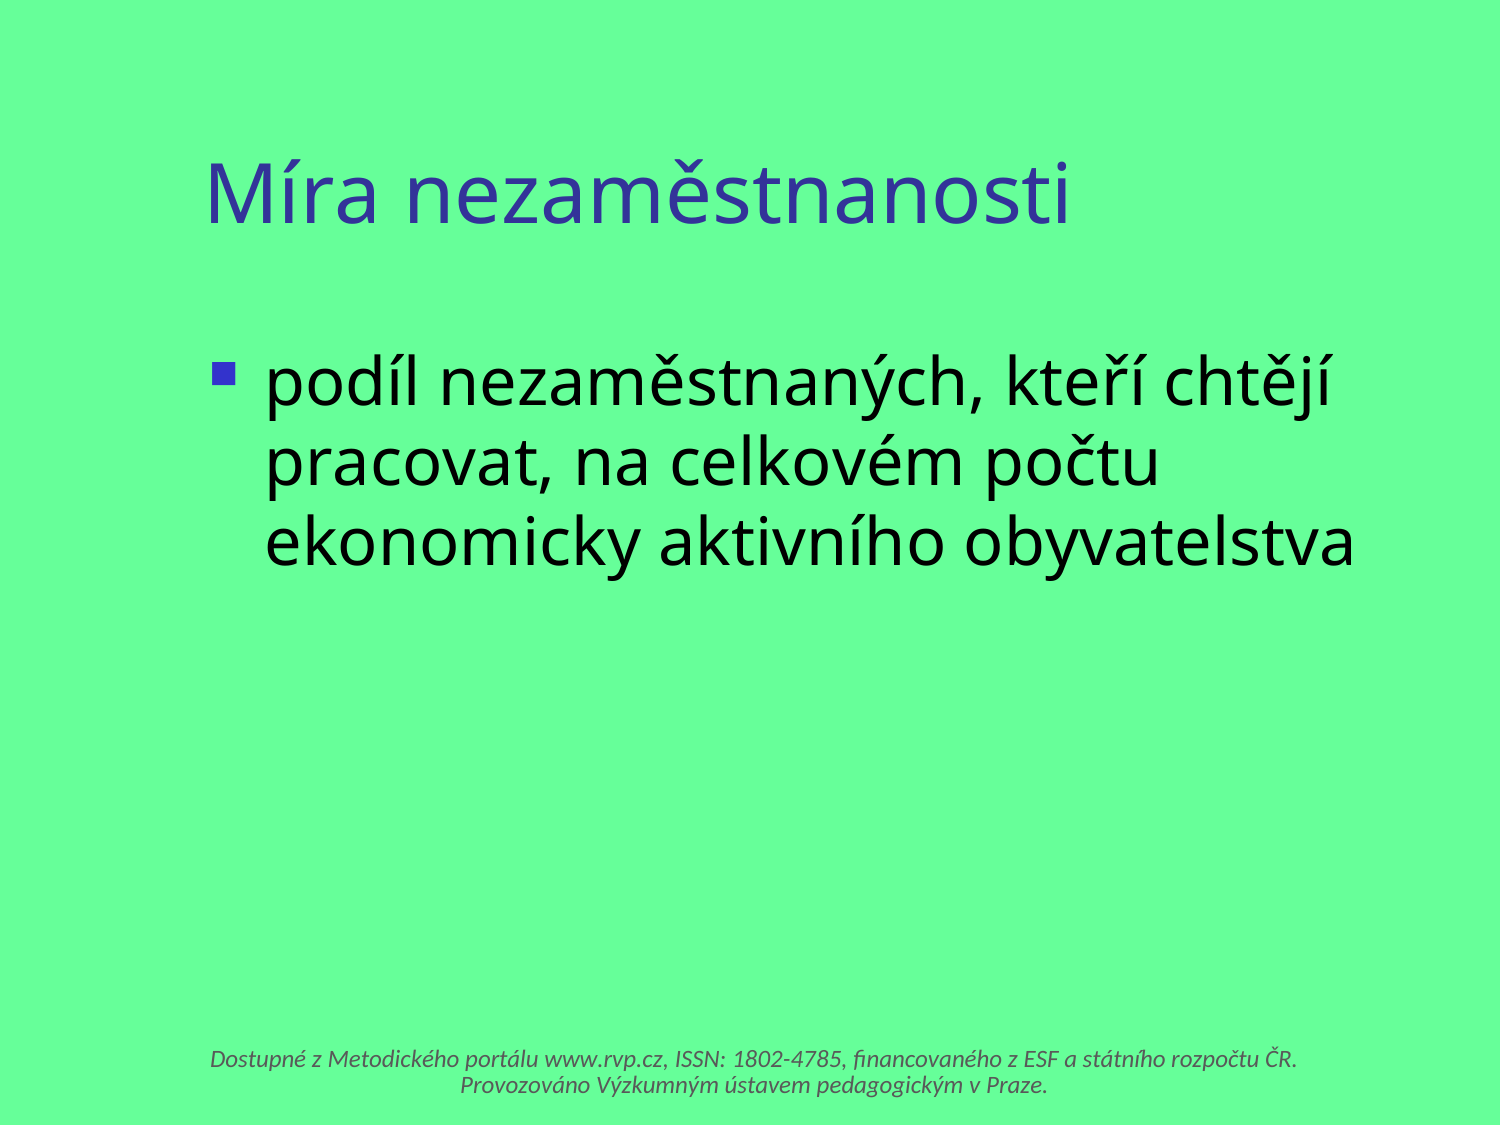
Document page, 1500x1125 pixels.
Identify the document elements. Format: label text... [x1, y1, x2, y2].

list podíl nezaměstnaných, kteří chtějí pracovat, na celkovém počtu ekonomicky aktivního obyvatelstva [193, 331, 1469, 1007]
text_box Dostupné z Metodického portálu www.rvp.cz, ISSN: 1802-4785, financovaného z ESF a státního rozpočtu ČR. Provozováno Výzkumným ústavem pedagogickým v Praze. [133, 1042, 1377, 1103]
title Míra nezaměstnanosti [188, 7, 1468, 248]
